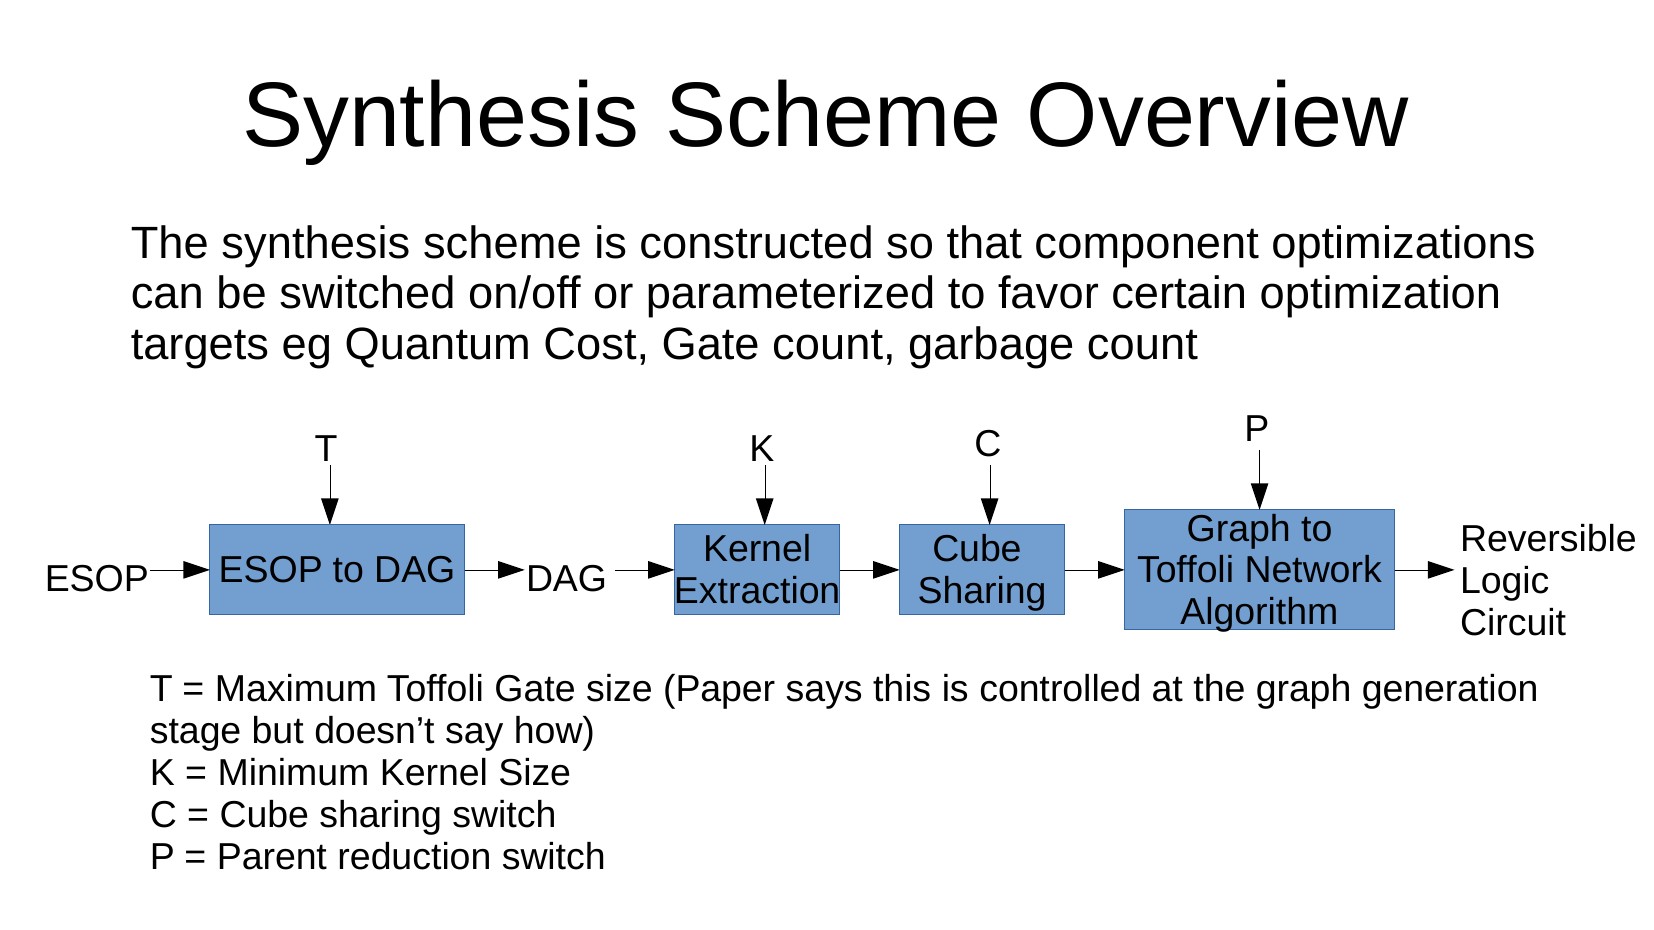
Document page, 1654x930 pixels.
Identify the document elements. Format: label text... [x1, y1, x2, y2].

text_box P [1229, 399, 1275, 450]
text_box T [299, 419, 360, 471]
text_box DAG [511, 549, 647, 600]
text_box K [734, 419, 780, 471]
text_box Cube Sharing [899, 524, 1065, 615]
text_box T = Maximum Toffoli Gate size (Paper says this is controlled at the graph generation stage but doesn’t say how) K = Minimum Kernel Size C = Cube sharing switch P = Parent reduction switch [134, 659, 1560, 887]
text_box Kernel Extraction [674, 524, 840, 615]
title Synthesis Scheme Overview [82, 37, 1571, 193]
text_box C [959, 414, 1005, 465]
list The synthesis scheme is constructed so that component optimizations can be switched on/off or parameterized to favor certain optimization targets eg Quantum Cost, Gate count, garbage count [82, 217, 1571, 405]
text_box ESOP to DAG [209, 524, 465, 615]
text_box Graph to Toffoli Network Algorithm [1124, 509, 1395, 630]
text_box ESOP [29, 549, 165, 600]
text_box Reversible Logic Circuit [1445, 509, 1653, 631]
